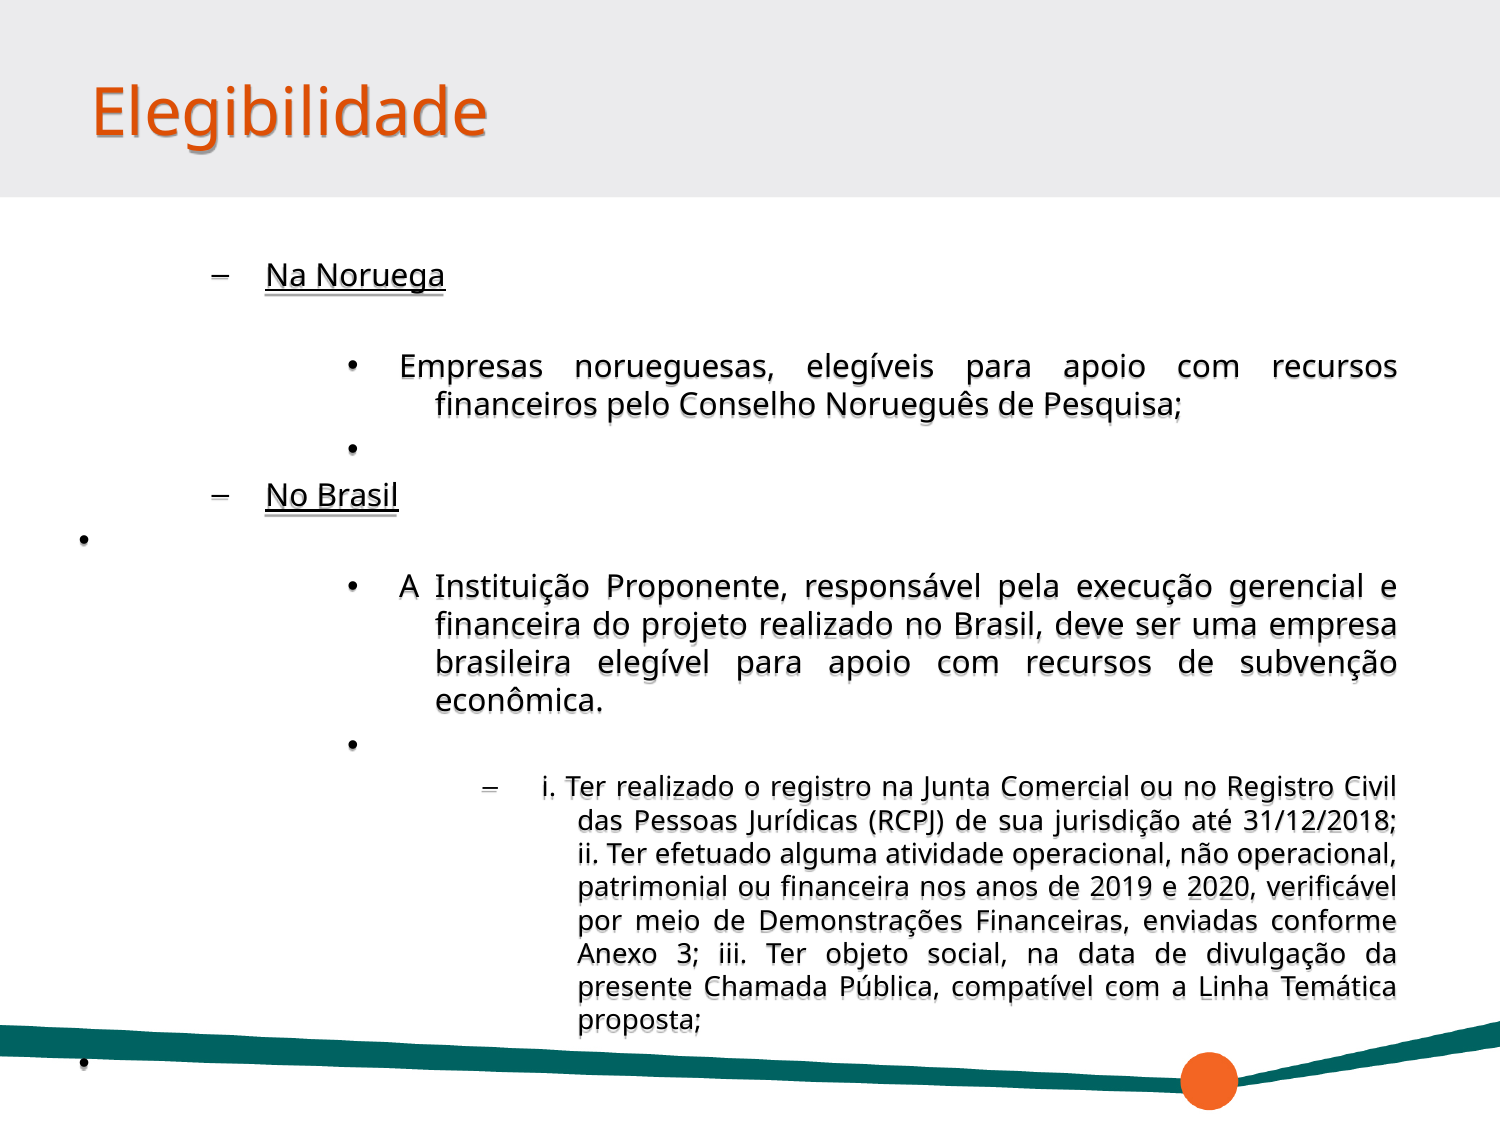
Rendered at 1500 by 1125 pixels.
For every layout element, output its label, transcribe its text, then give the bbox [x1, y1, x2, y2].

title Elegibilidade [75, 45, 1426, 173]
list Na Noruega Empresas norueguesas, elegíveis para apoio com recursos financeiros pelo Conselho Norueguês de Pesquisa; No Brasil A Instituição Proponente, responsável pela execução gerencial e financeira do projeto realizado no Brasil, deve ser uma empresa brasileira elegível para apoio com recursos de subvenção econômica. i. Ter realizado o registro na Junta Comercial ou no Registro Civil das Pessoas Jurídicas (RCPJ) de sua jurisdição até 31/12/2018; ii. Ter efetuado alguma atividade operacional, não operacional, patrimonial ou financeira nos anos de 2019 e 2020, verificável por meio de Demonstrações Financeiras, enviadas conforme Anexo 3; iii. Ter objeto social, na data de divulgação da presente Chamada Pública, compatível com a Linha Temática proposta; [63, 247, 1414, 1048]
